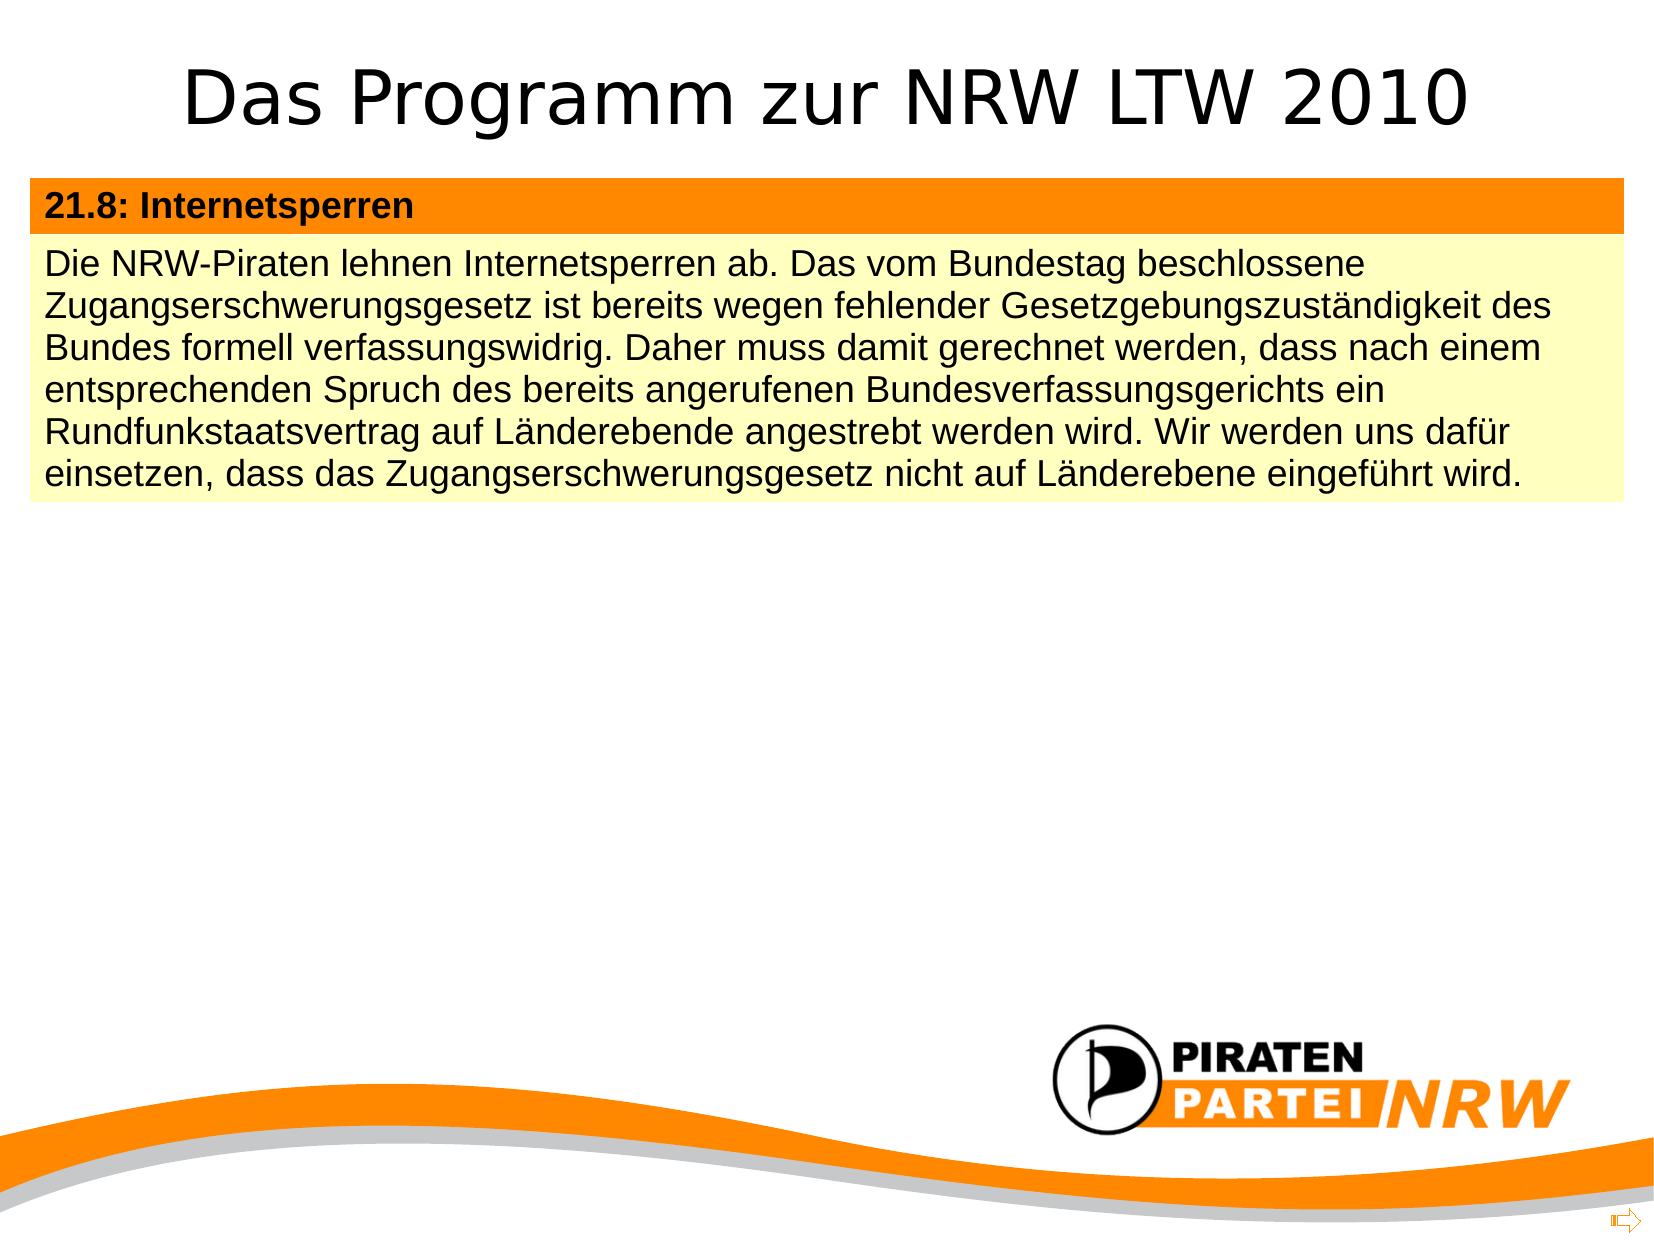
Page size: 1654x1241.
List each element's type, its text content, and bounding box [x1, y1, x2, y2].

table_cell Die NRW-Piraten lehnen Internetsperren ab. Das vom Bundestag beschlossene Zugangserschwerungsgesetz ist bereits wegen fehlender Gesetzgebungszuständigkeit des Bundes formell verfassungswidrig. Daher muss damit gerechnet werden, dass nach einem entsprechenden Spruch des bereits angerufenen Bundesverfassungsgerichts ein Rundfunkstaatsvertrag auf Länderebende angestrebt werden wird. Wir werden uns dafür einsetzen, dass das Zugangserschwerungsgesetz nicht auf Länderebene eingeführt wird. [30, 235, 1624, 502]
picture [1045, 1021, 1579, 1140]
title Das Programm zur NRW LTW 2010 [82, 54, 1571, 143]
table_header 21.8: Internetsperren [30, 178, 1624, 234]
